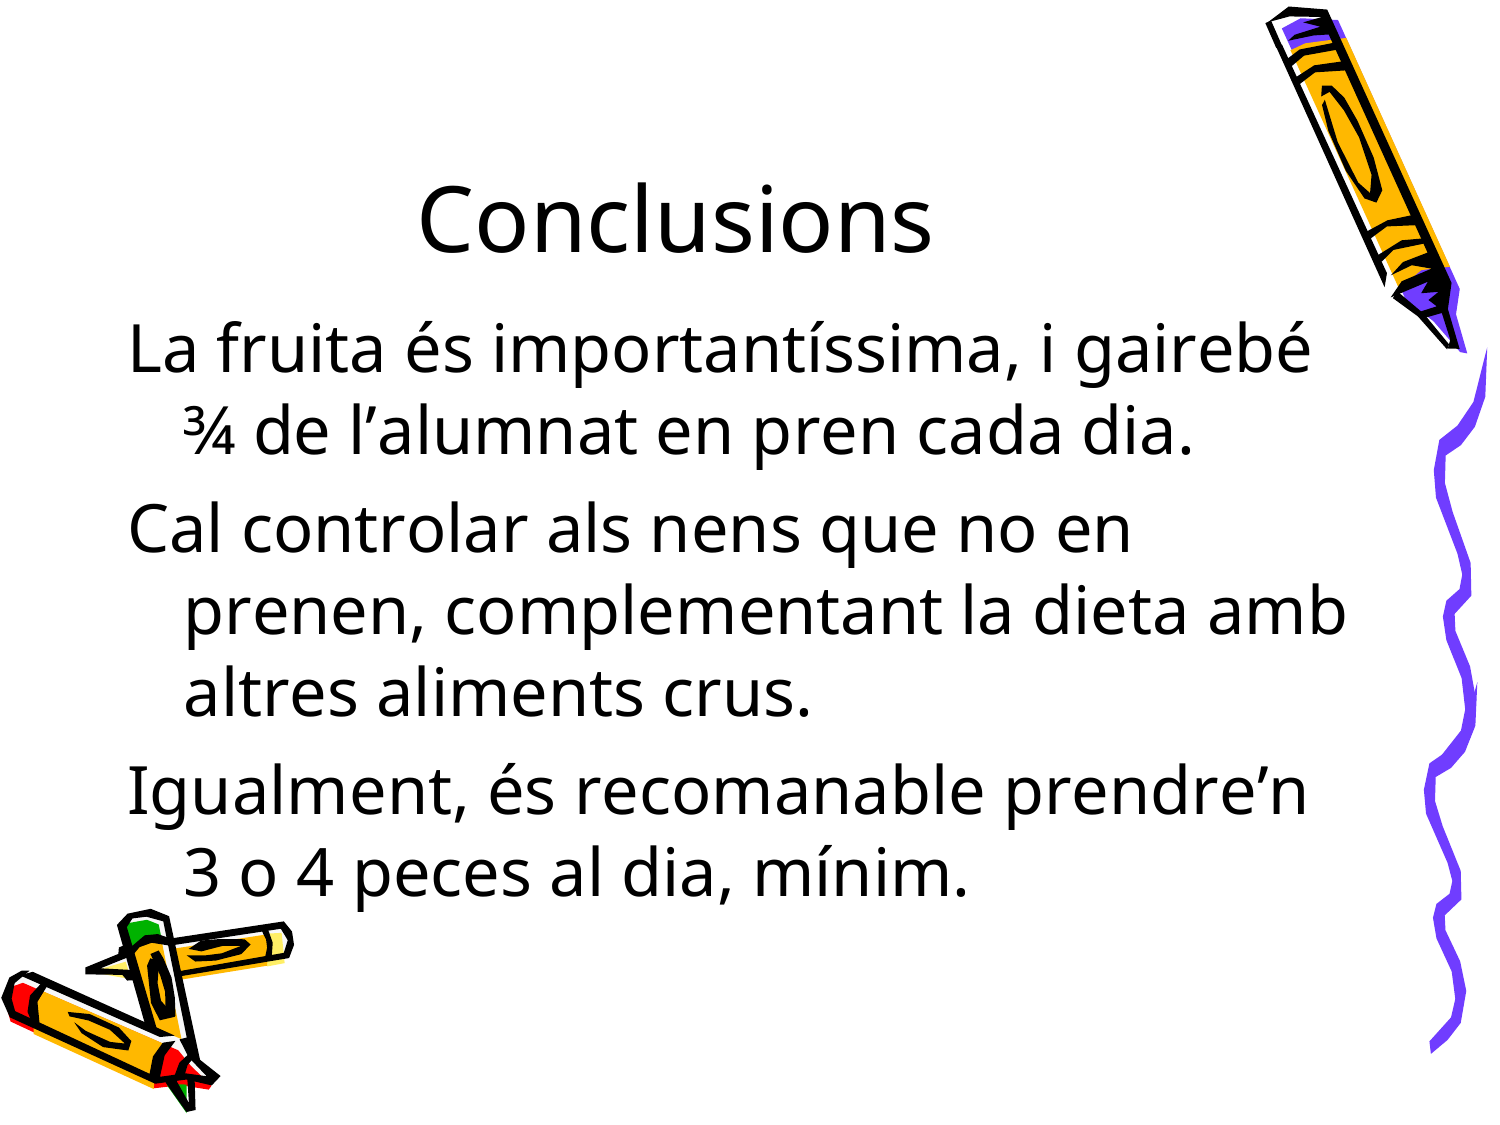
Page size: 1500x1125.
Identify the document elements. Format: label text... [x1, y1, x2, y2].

title Conclusions [112, 24, 1240, 288]
list La fruita és importantíssima, i gairebé ¾ de l’alumnat en pren cada dia. Cal controlar als nens que no en prenen, complementant la dieta amb altres aliments crus. Igualment, és recomanable prendre’n 3 o 4 peces al dia, mínim. [112, 299, 1375, 965]
